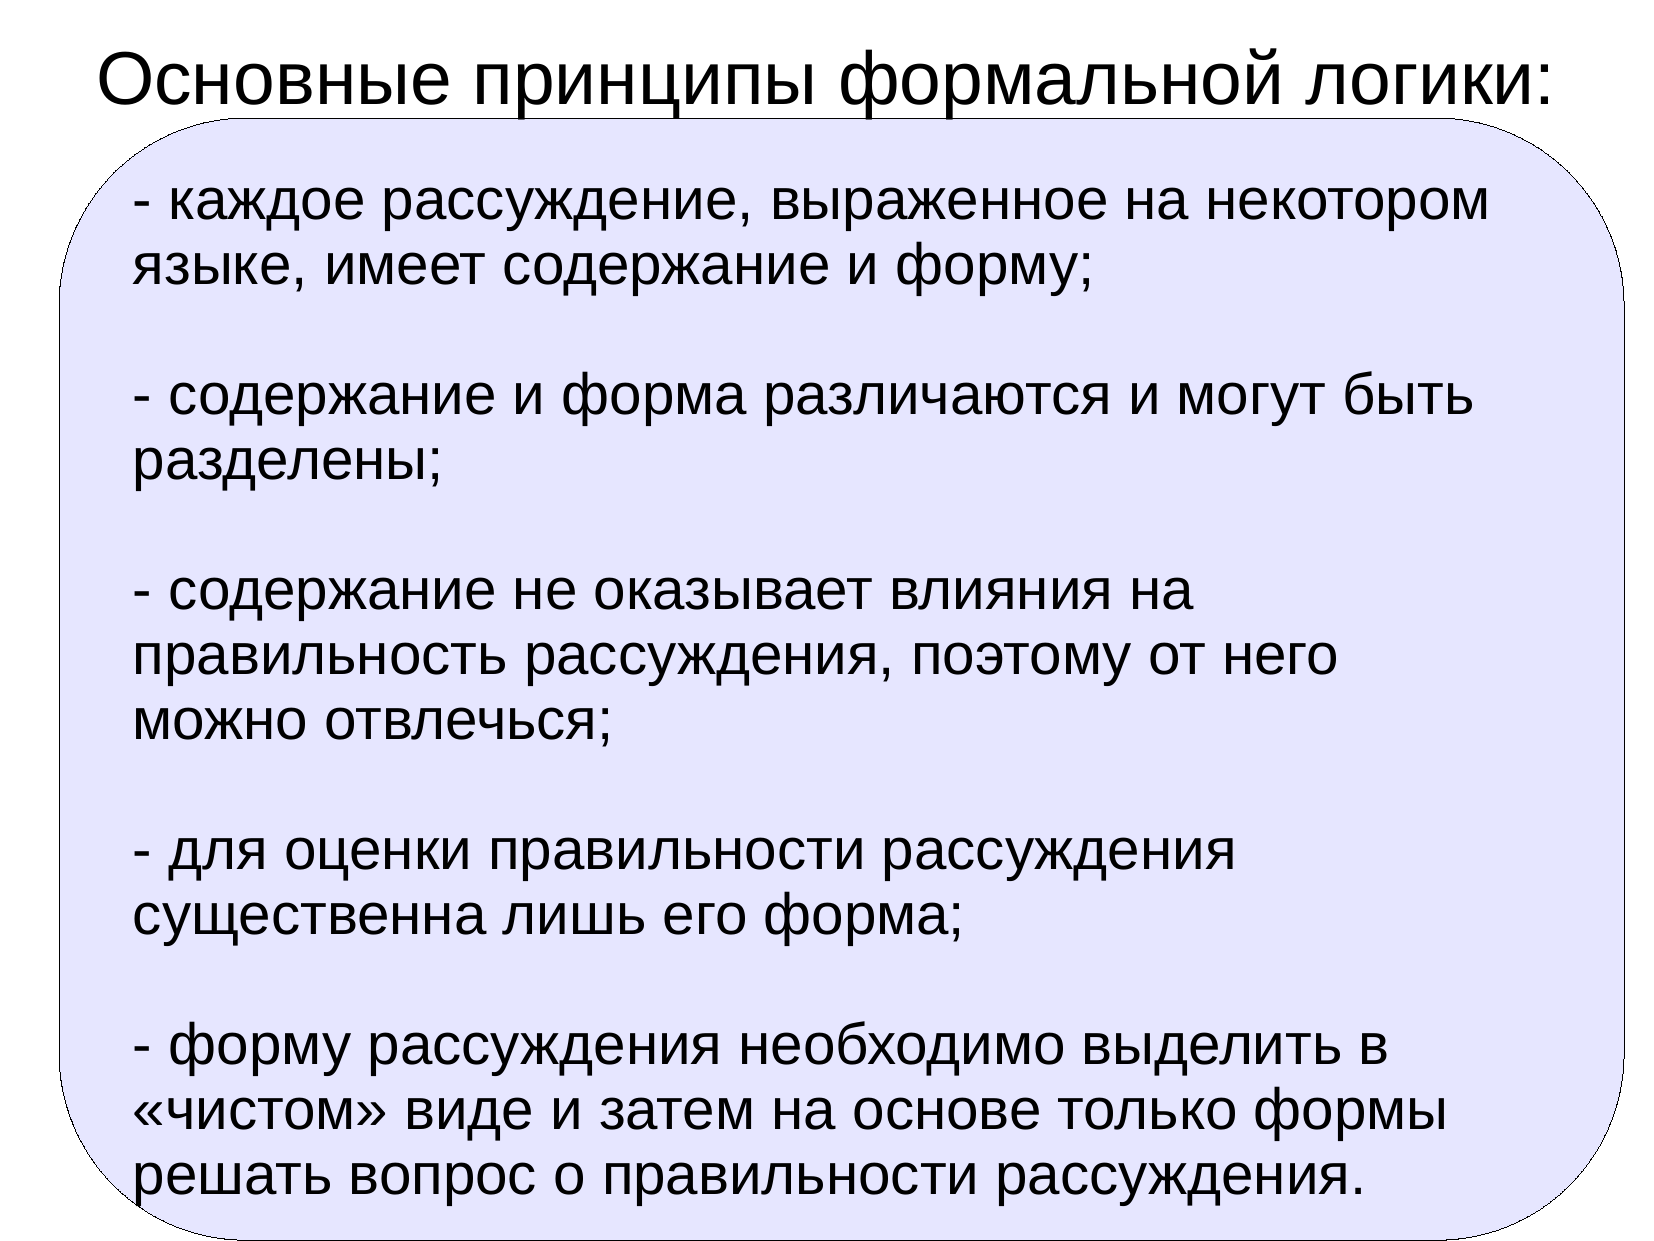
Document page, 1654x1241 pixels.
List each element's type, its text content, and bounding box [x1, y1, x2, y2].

text_box [59, 168, 118, 1190]
text_box - каждое рассуждение, выраженное на некотором языке, имеет содержание и форму; - содержание и форма различаются и могут быть разделены; - содержание не оказывает влияния на правильность рассуждения, поэтому от него можно отвлечься; - для оценки правильности рассуждения существенна лишь его форма; - форму рассуждения необходимо выделить в «чистом» виде и затем на основе только формы решать вопрос о правильности рассуждения. [118, 159, 1536, 1211]
text_box [129, 129, 1625, 1241]
text_box Основные принципы формальной логики: [29, 29, 1625, 129]
